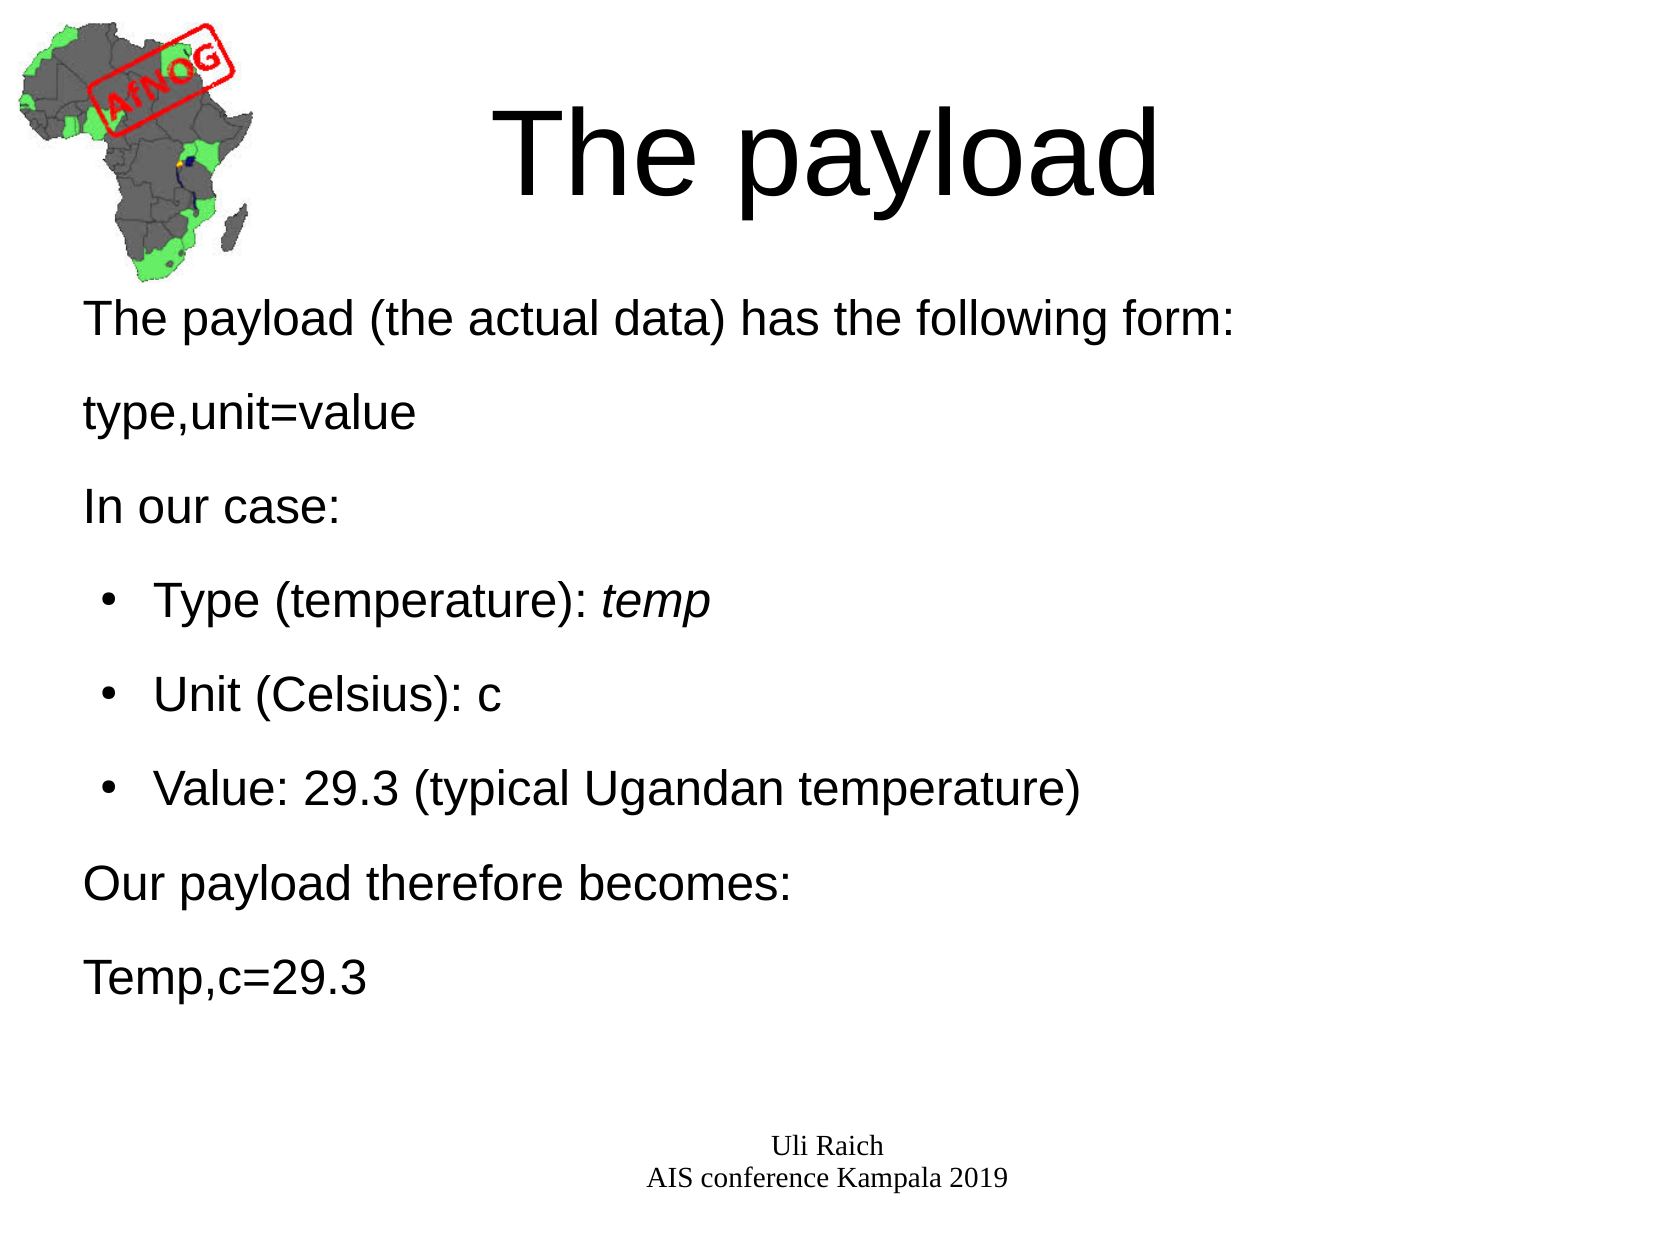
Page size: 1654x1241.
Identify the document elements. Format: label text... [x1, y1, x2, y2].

picture [9, 0, 259, 291]
list The payload (the actual data) has the following form: type,unit=value In our case: Type (temperature): temp Unit (Celsius): c Value: 29.3 (typical Ugandan temperature) Our payload therefore becomes: Temp,c=29.3 [82, 290, 1571, 1010]
title The payload [82, 49, 1571, 257]
